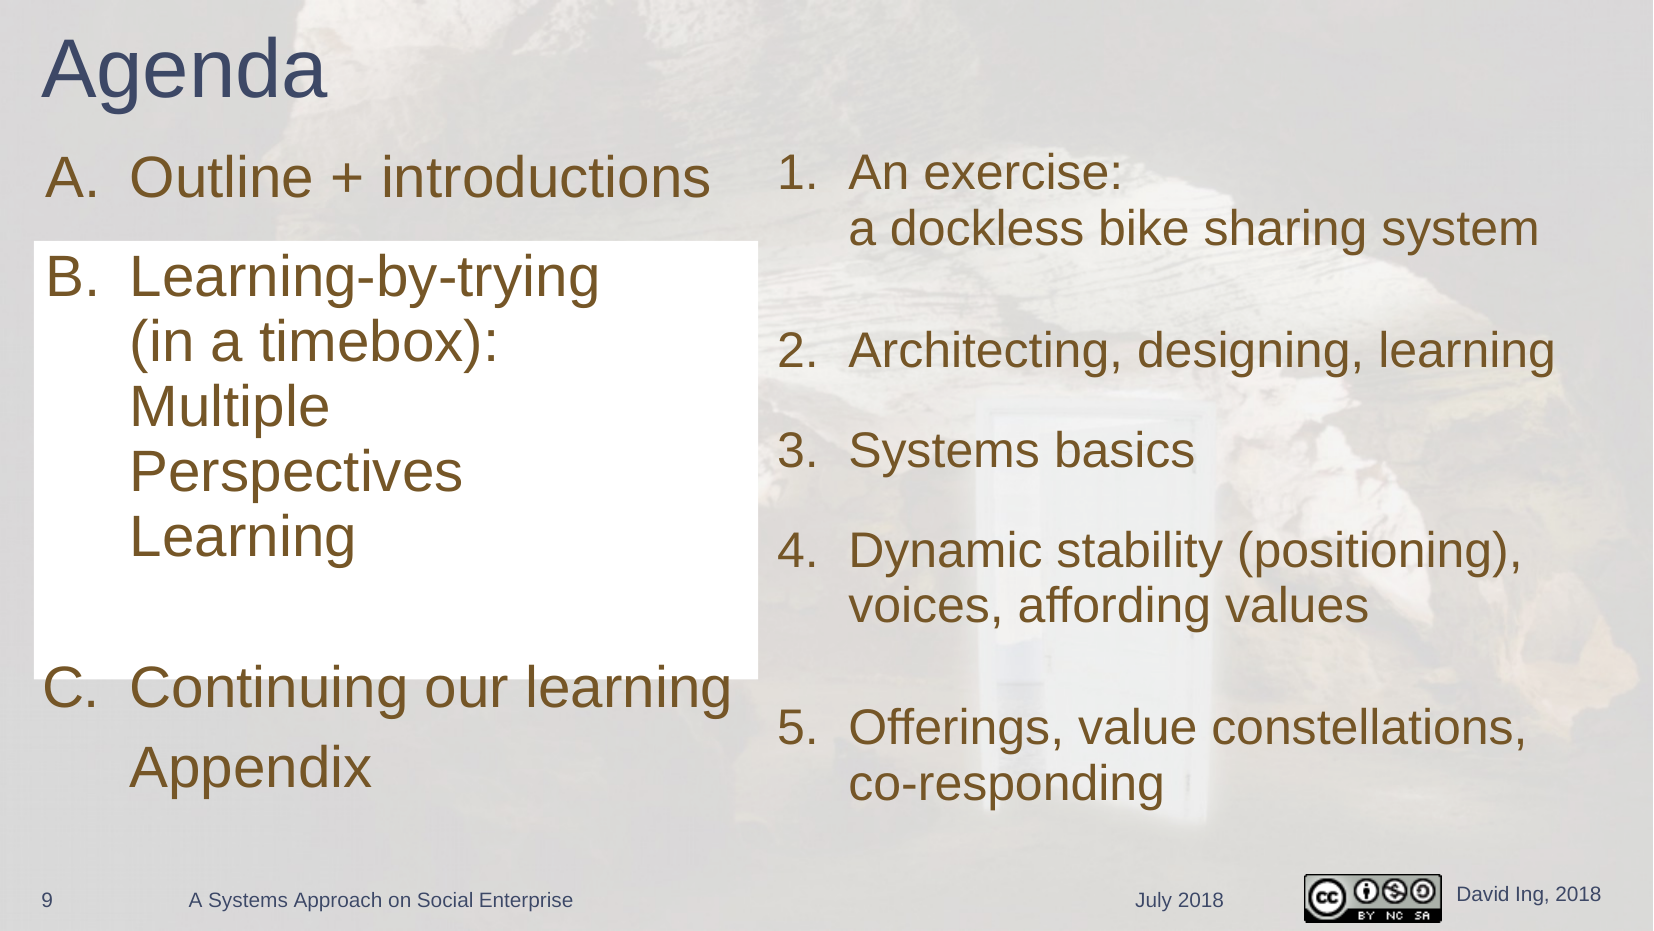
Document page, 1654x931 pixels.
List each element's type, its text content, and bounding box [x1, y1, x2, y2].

table_cell 4. [753, 514, 834, 692]
table_cell [17, 727, 115, 807]
table_header Outline + introductions [115, 137, 753, 236]
table_cell C. [17, 647, 115, 727]
table_cell Appendix [115, 727, 753, 807]
table_cell Offerings, value constellations, co-responding [834, 692, 1613, 870]
table_cell 5. [753, 692, 834, 870]
table_header An exercise: a dockless bike sharing system [834, 137, 1613, 315]
table_header 1. [753, 137, 834, 315]
table_cell Systems basics [834, 415, 1613, 514]
table_cell Dynamic stability (positioning), voices, affording values [834, 514, 1613, 692]
table_cell Architecting, designing, learning [834, 315, 1613, 415]
table_cell 3. [753, 415, 834, 514]
table_cell Pursuits: [0, 0, 1653, 931]
picture [1304, 874, 1442, 923]
table_cell 2. [753, 315, 834, 415]
table_cell Continuing our learning [115, 647, 753, 727]
table_cell B. [17, 236, 115, 647]
table_header A. [17, 137, 115, 236]
title Agenda [41, 30, 1613, 126]
table_cell Learning-by-trying (in a timebox): Multiple Perspectives Learning [115, 236, 753, 647]
